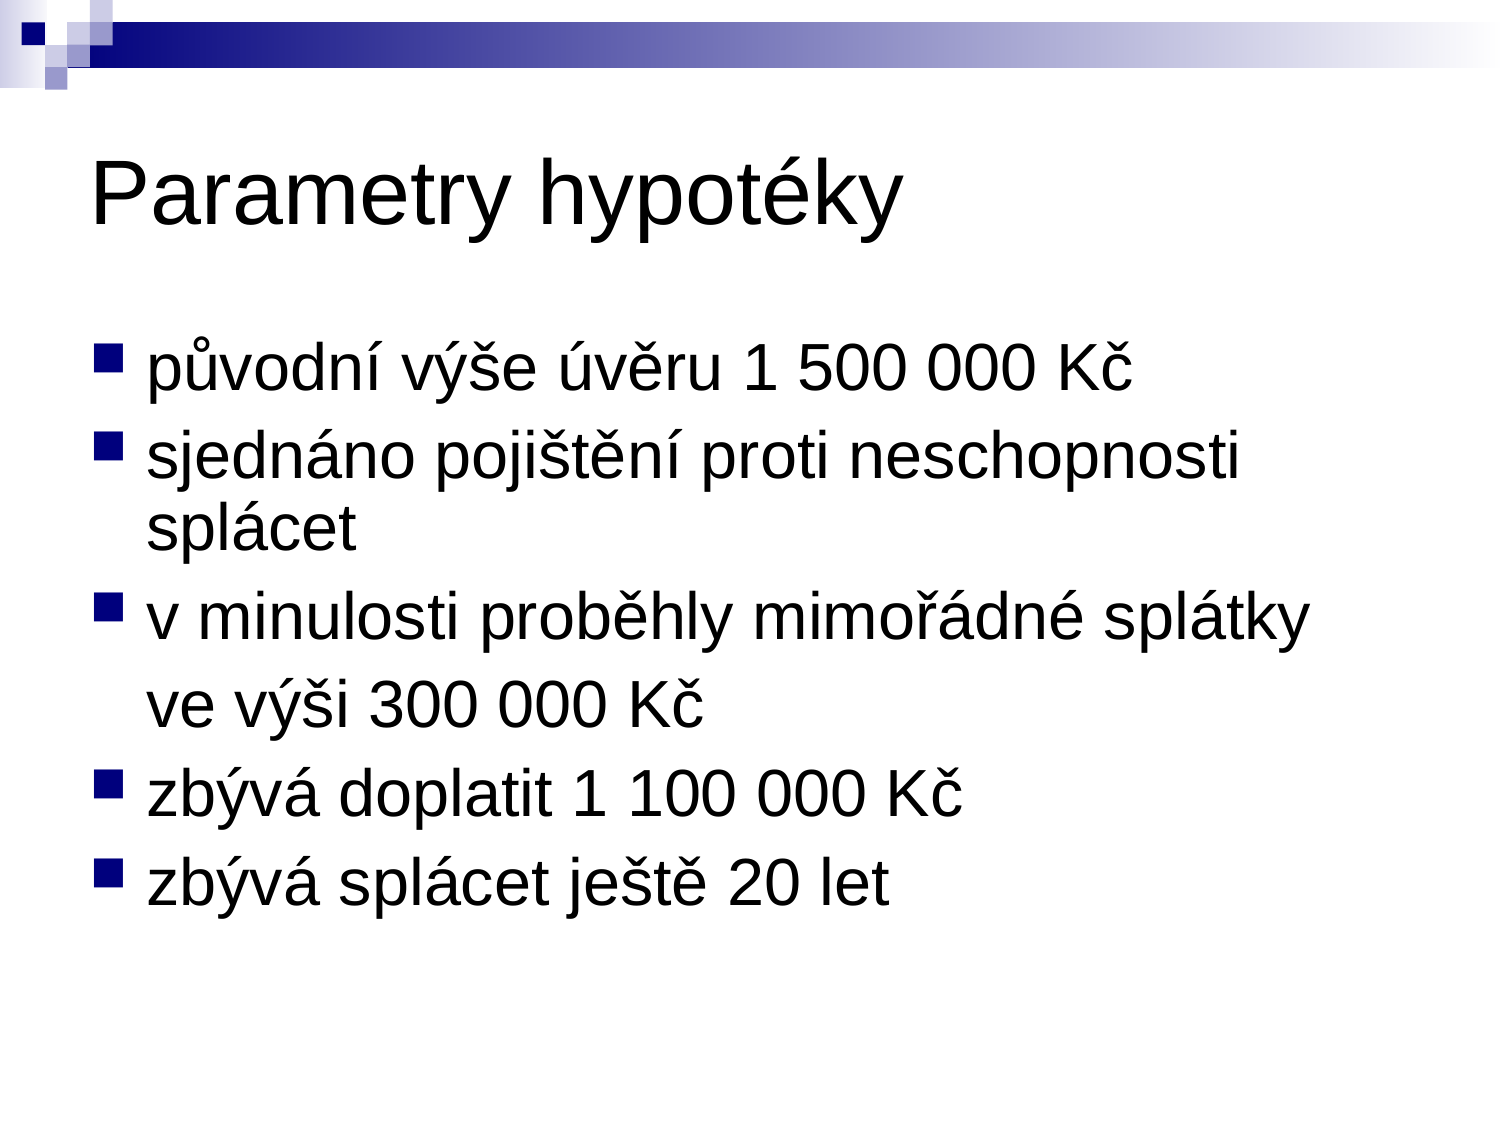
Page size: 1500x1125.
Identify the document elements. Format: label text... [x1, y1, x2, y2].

title Parametry hypotéky [75, 75, 1426, 301]
list původní výše úvěru 1 500 000 Kč sjednáno pojištění proti neschopnosti splácet v minulosti proběhly mimořádné splátky ve výši 300 000 Kč zbývá doplatit 1 100 000 Kč zbývá splácet ještě 20 let [75, 324, 1426, 1105]
